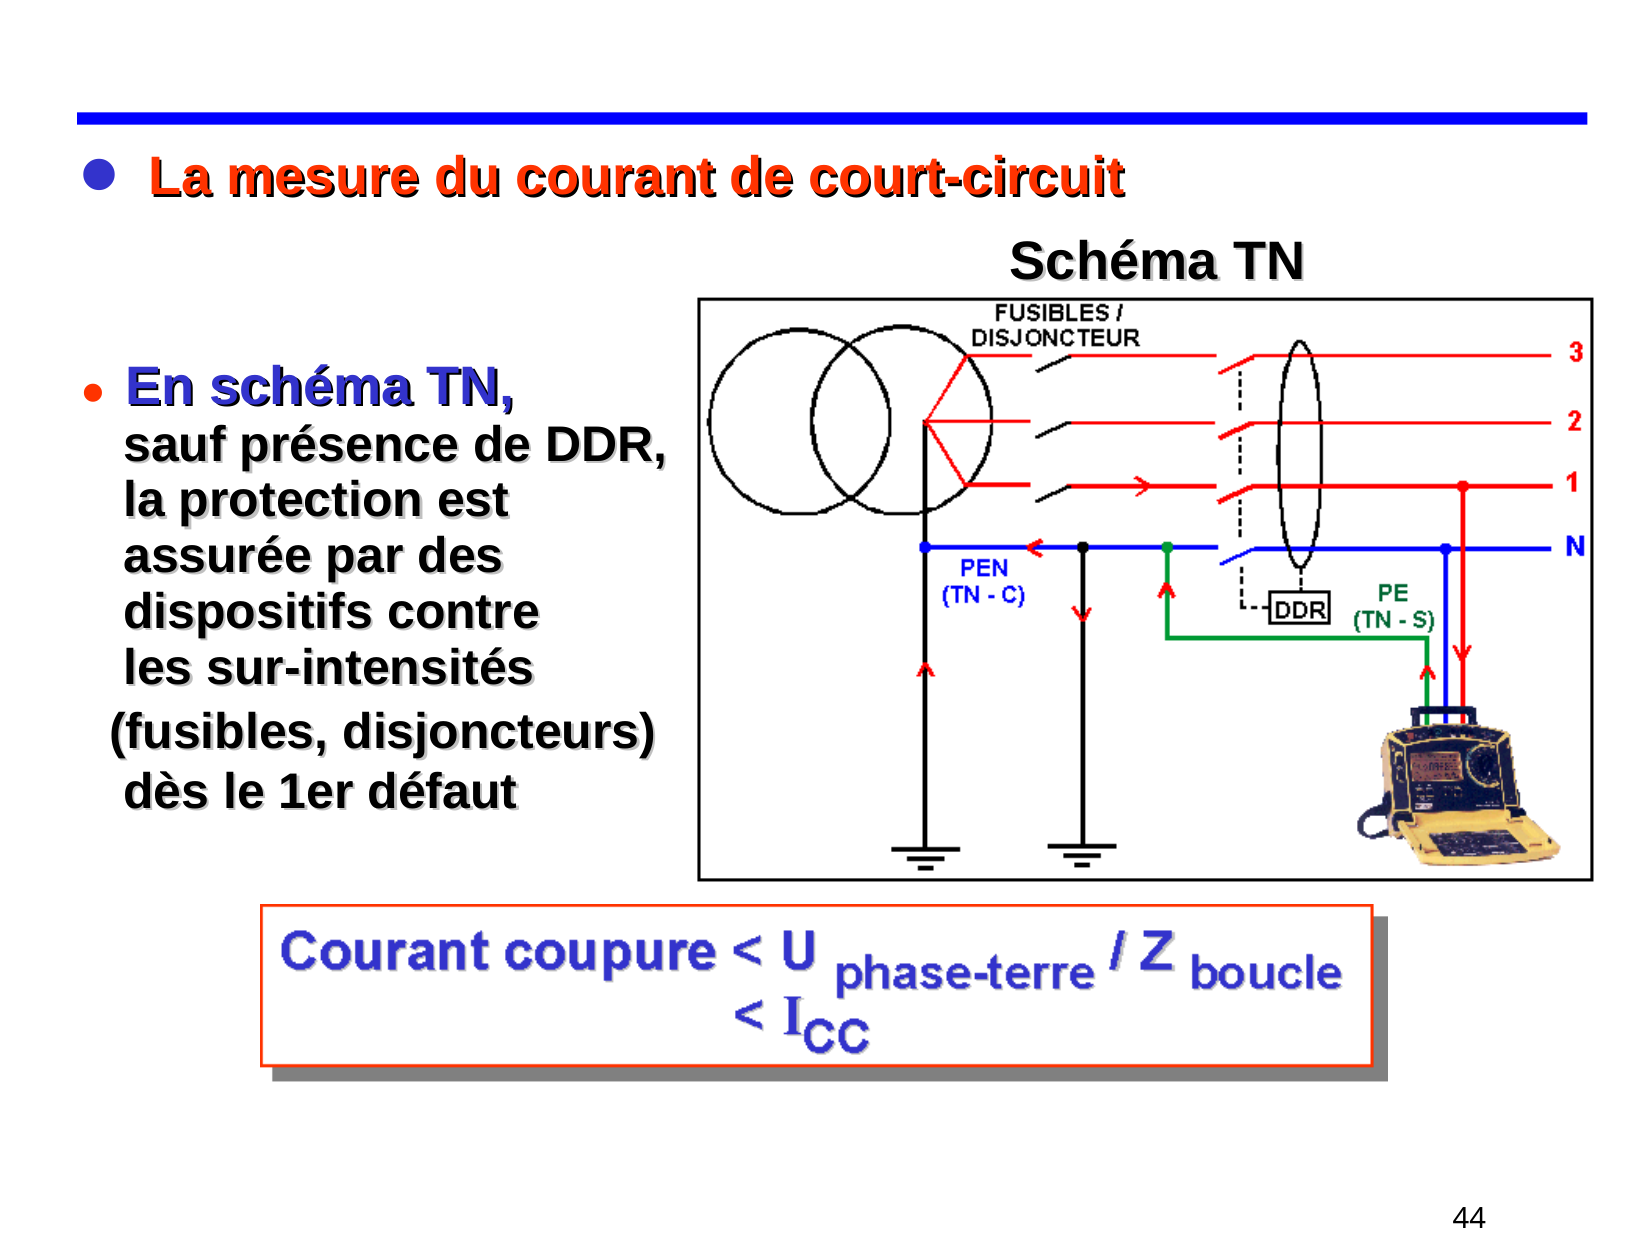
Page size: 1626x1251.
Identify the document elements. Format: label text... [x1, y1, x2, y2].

chart [693, 287, 1600, 888]
text_box  En schéma TN, sauf présence de DDR, la protection est assurée par des dispositifs contre les sur-intensités (fusibles, disjoncteurs)‏ dès le 1er défaut [64, 347, 688, 827]
chart [260, 904, 1388, 1088]
text_box Schéma TN [853, 222, 1463, 287]
text_box  La mesure du courant de court-circuit [62, 137, 1351, 215]
